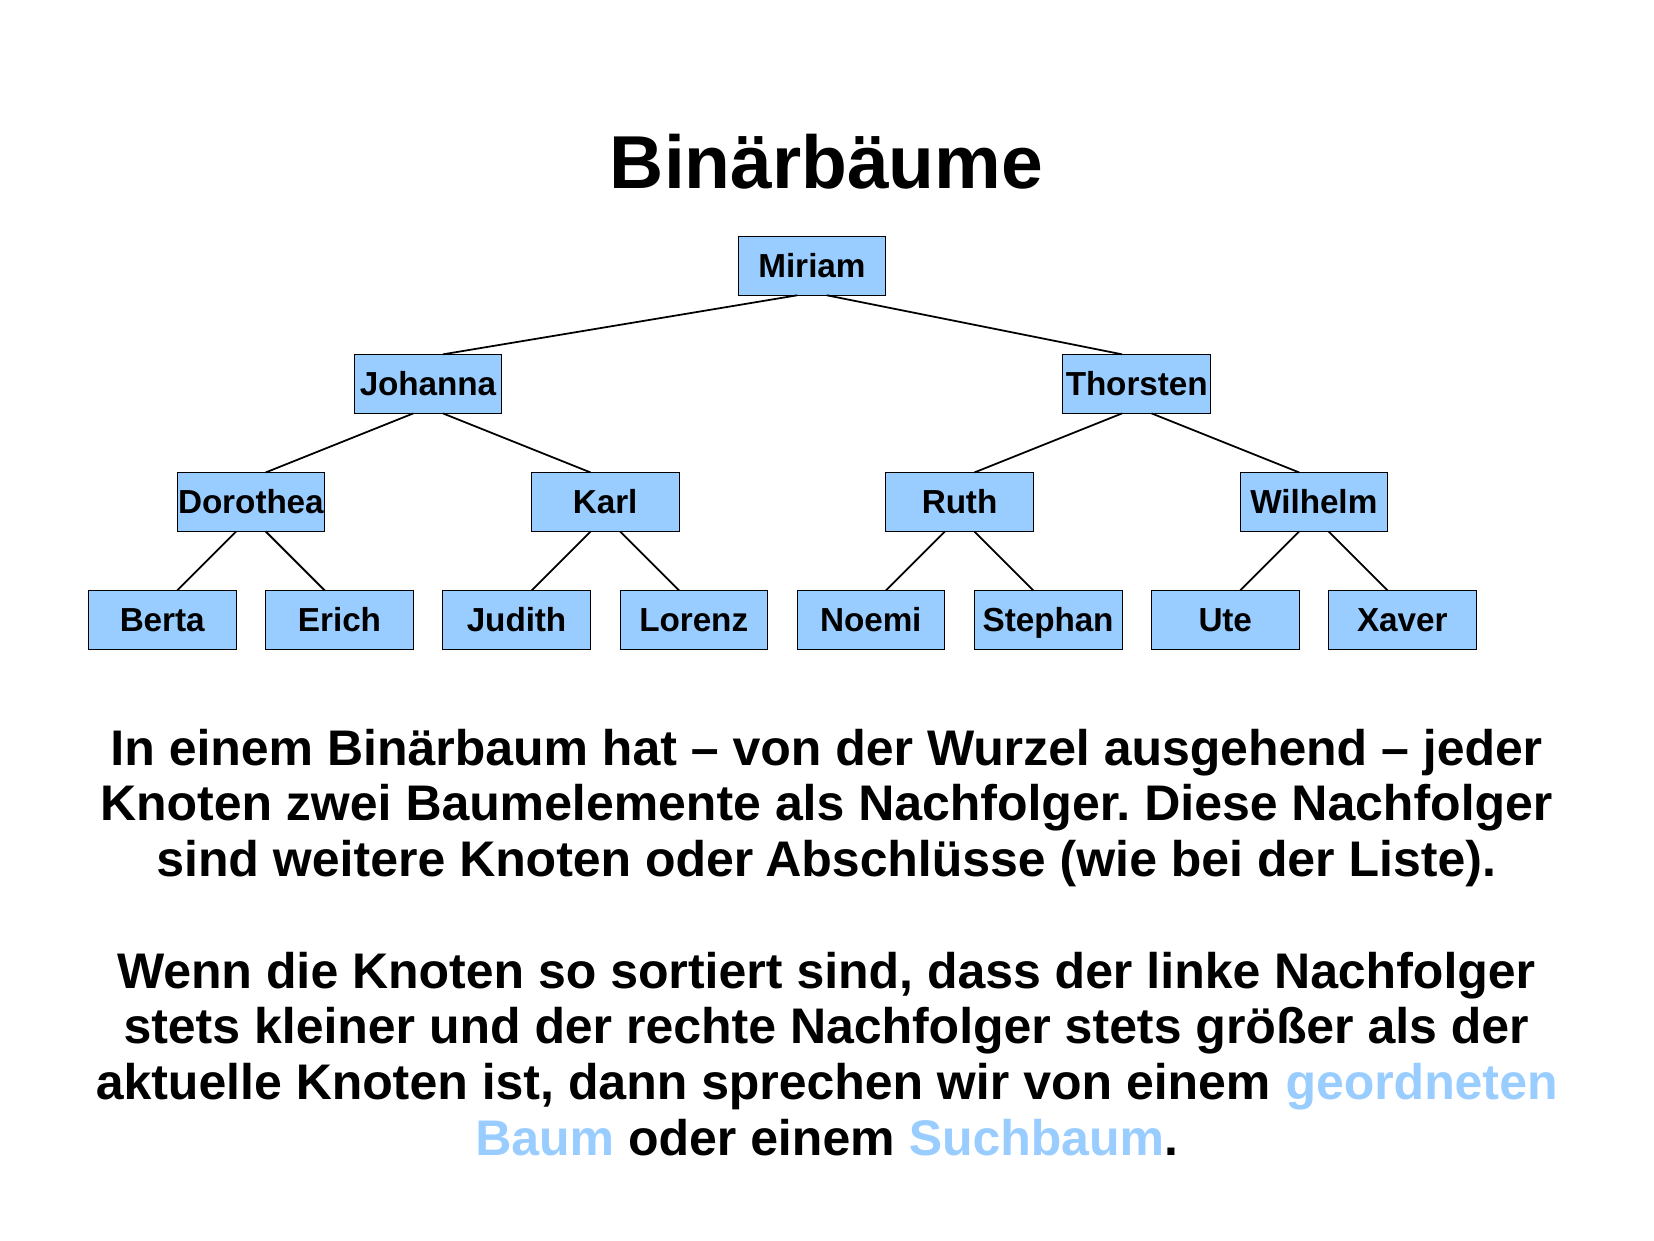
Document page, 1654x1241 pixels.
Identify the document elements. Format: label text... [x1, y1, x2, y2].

text_box Xaver [1328, 590, 1477, 650]
text_box Dorothea [177, 472, 325, 532]
text_box Miriam [738, 236, 886, 296]
title Binärbäume [88, 118, 1565, 207]
text_box Lorenz [620, 590, 768, 650]
text_box Judith [442, 590, 591, 650]
text_box Karl [531, 472, 680, 532]
text_box Noemi [797, 590, 945, 650]
text_box In einem Binärbaum hat – von der Wurzel ausgehend – jeder Knoten zwei Baumelemente als Nachfolger. Diese Nachfolger sind weitere Knoten oder Abschlüsse (wie bei der Liste). Wenn die Knoten so sortiert sind, dass der linke Nachfolger stets kleiner und der rechte Nachfolger stets größer als der aktuelle Knoten ist, dann sprechen wir von einem geordneten Baum oder einem Suchbaum. [59, 712, 1595, 1184]
text_box Berta [88, 590, 237, 650]
text_box Erich [265, 590, 414, 650]
text_box Thorsten [1062, 354, 1211, 414]
text_box Johanna [354, 354, 502, 414]
text_box Ruth [885, 472, 1034, 532]
text_box Ute [1151, 590, 1300, 650]
text_box Stephan [974, 590, 1123, 650]
text_box Wilhelm [1240, 472, 1388, 532]
